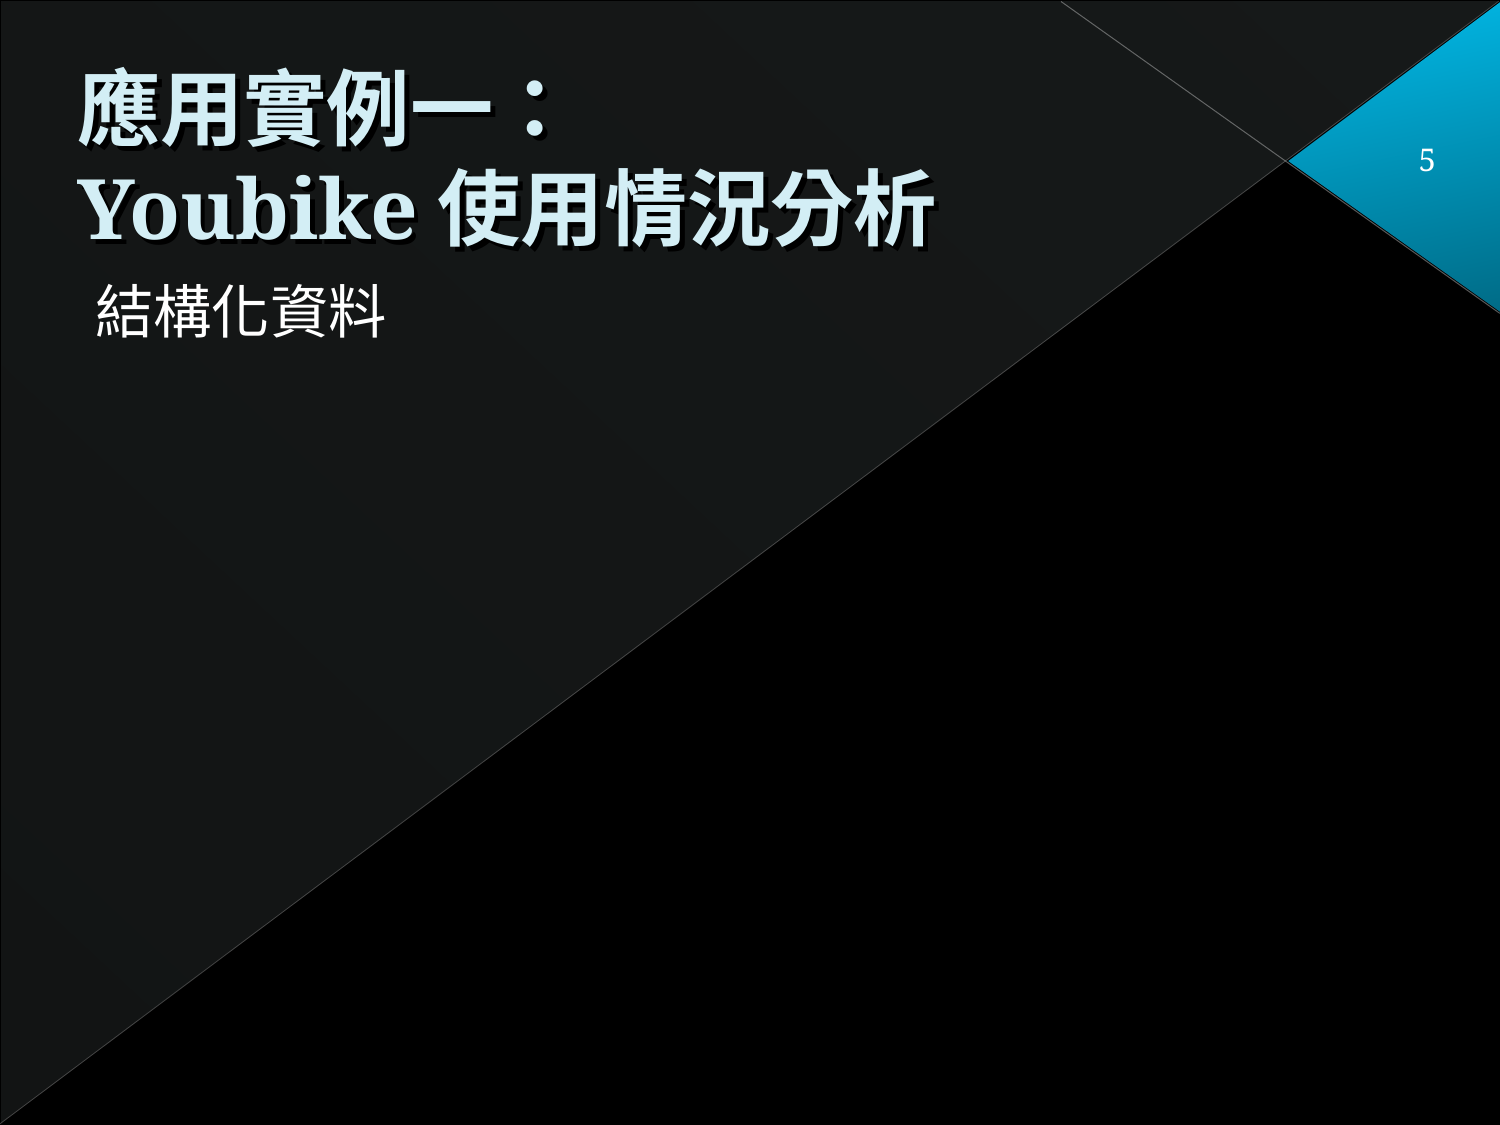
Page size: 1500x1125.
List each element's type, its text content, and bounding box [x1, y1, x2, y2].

text_box 5 [1386, 132, 1469, 183]
list 結構化資料 [118, 373, 1394, 455]
title 應用實例一： Youbike使用情況分析 [118, 455, 1394, 678]
